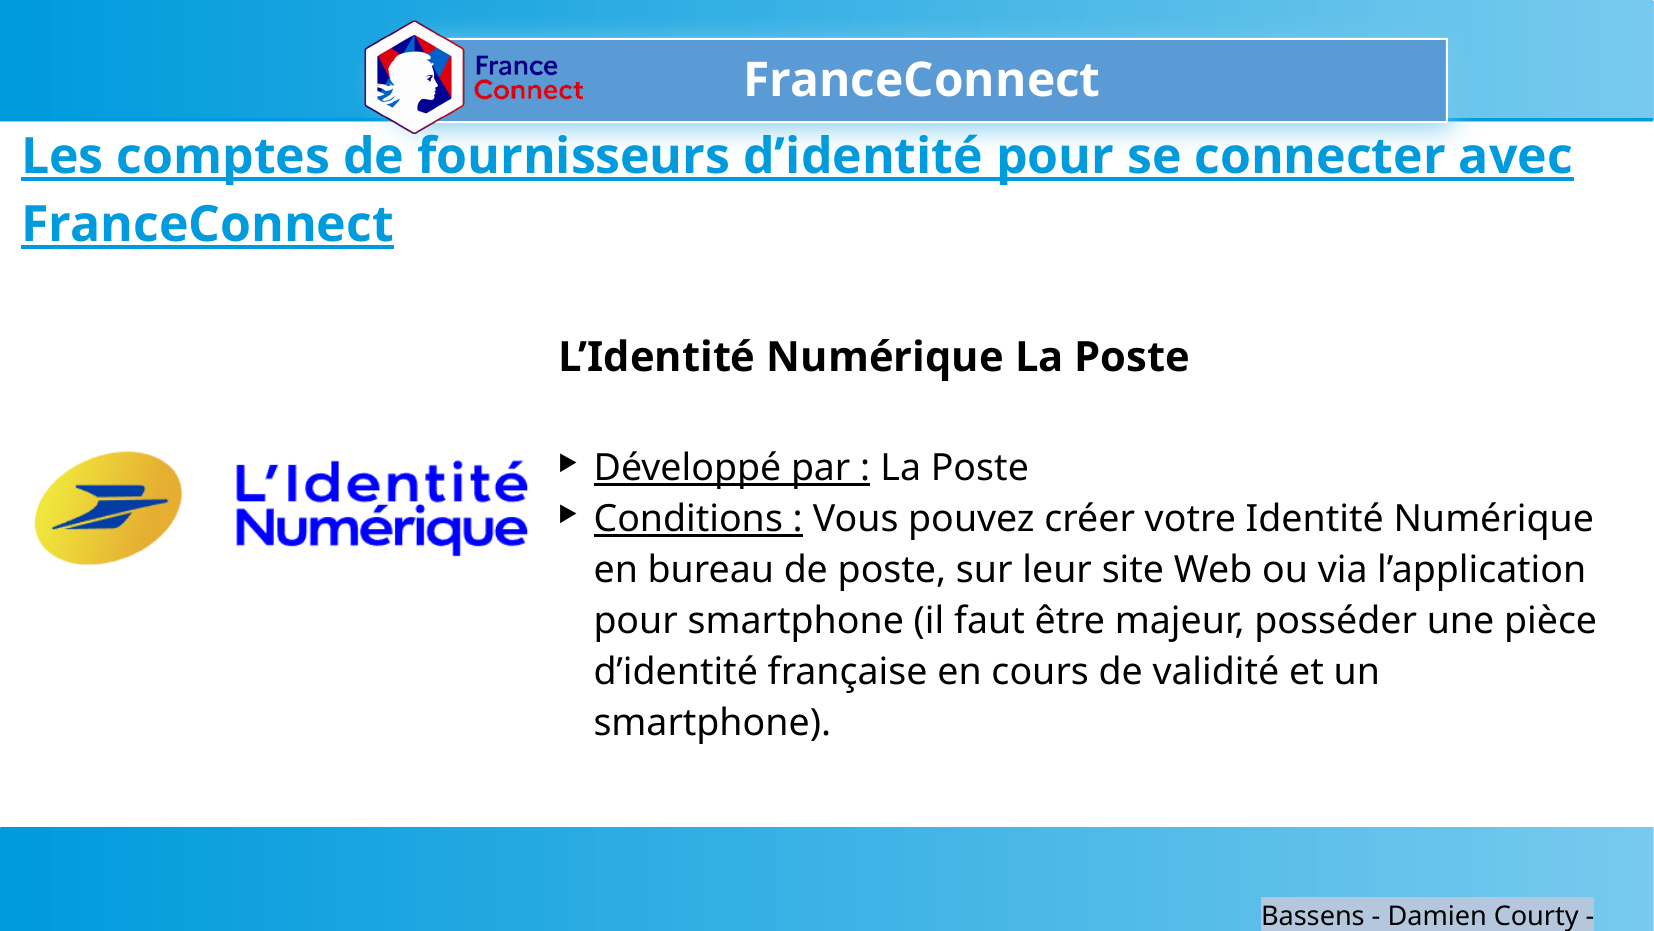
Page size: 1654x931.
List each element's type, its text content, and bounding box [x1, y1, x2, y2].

text_box Les comptes de fournisseurs d’identité pour se connecter avec FranceConnect [6, 112, 1654, 304]
text_box FranceConnect [586, 38, 1447, 112]
picture [361, 17, 586, 136]
text_box L’Identité Numérique La Poste Développé par : La Poste Conditions : Vous pouvez créer votre Identité Numérique en bureau de poste, sur leur site Web ou via l’application pour smartphone (il faut être majeur, posséder une pièce d’identité française en cours de validité et un smartphone). [543, 318, 1636, 652]
text_box Bassens - Damien Courty - 2024 [1246, 889, 1654, 931]
picture [29, 436, 532, 585]
